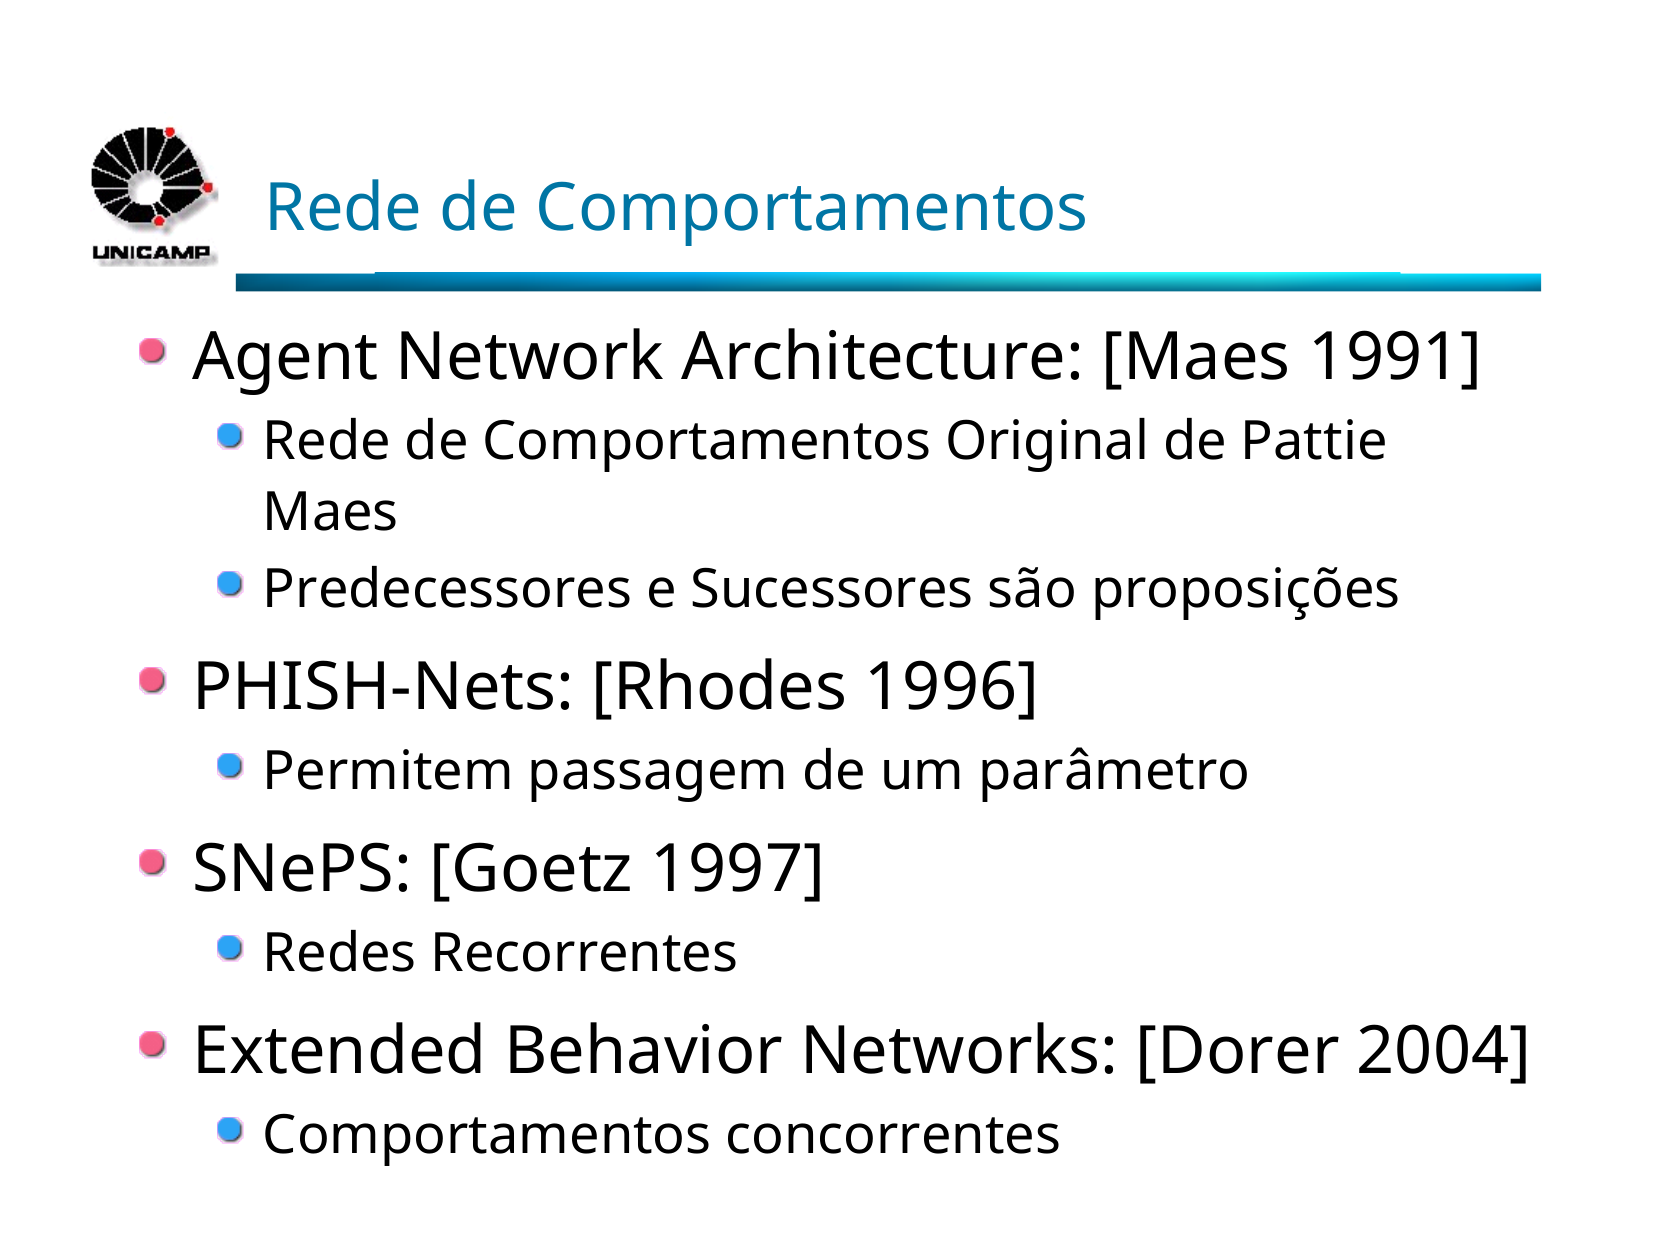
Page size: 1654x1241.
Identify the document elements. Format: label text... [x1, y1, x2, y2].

list Agent Network Architecture: [Maes 1991] Rede de Comportamentos Original de Pattie Maes Predecessores e Sucessores são proposições PHISH-Nets: [Rhodes 1996] Permitem passagem de um parâmetro SNePS: [Goetz 1997] Redes Recorrentes Extended Behavior Networks: [Dorer 2004] Comportamentos concorrentes [121, 309, 1534, 1167]
title Rede de Comportamentos [264, 42, 1534, 250]
picture [125, 272, 1654, 295]
